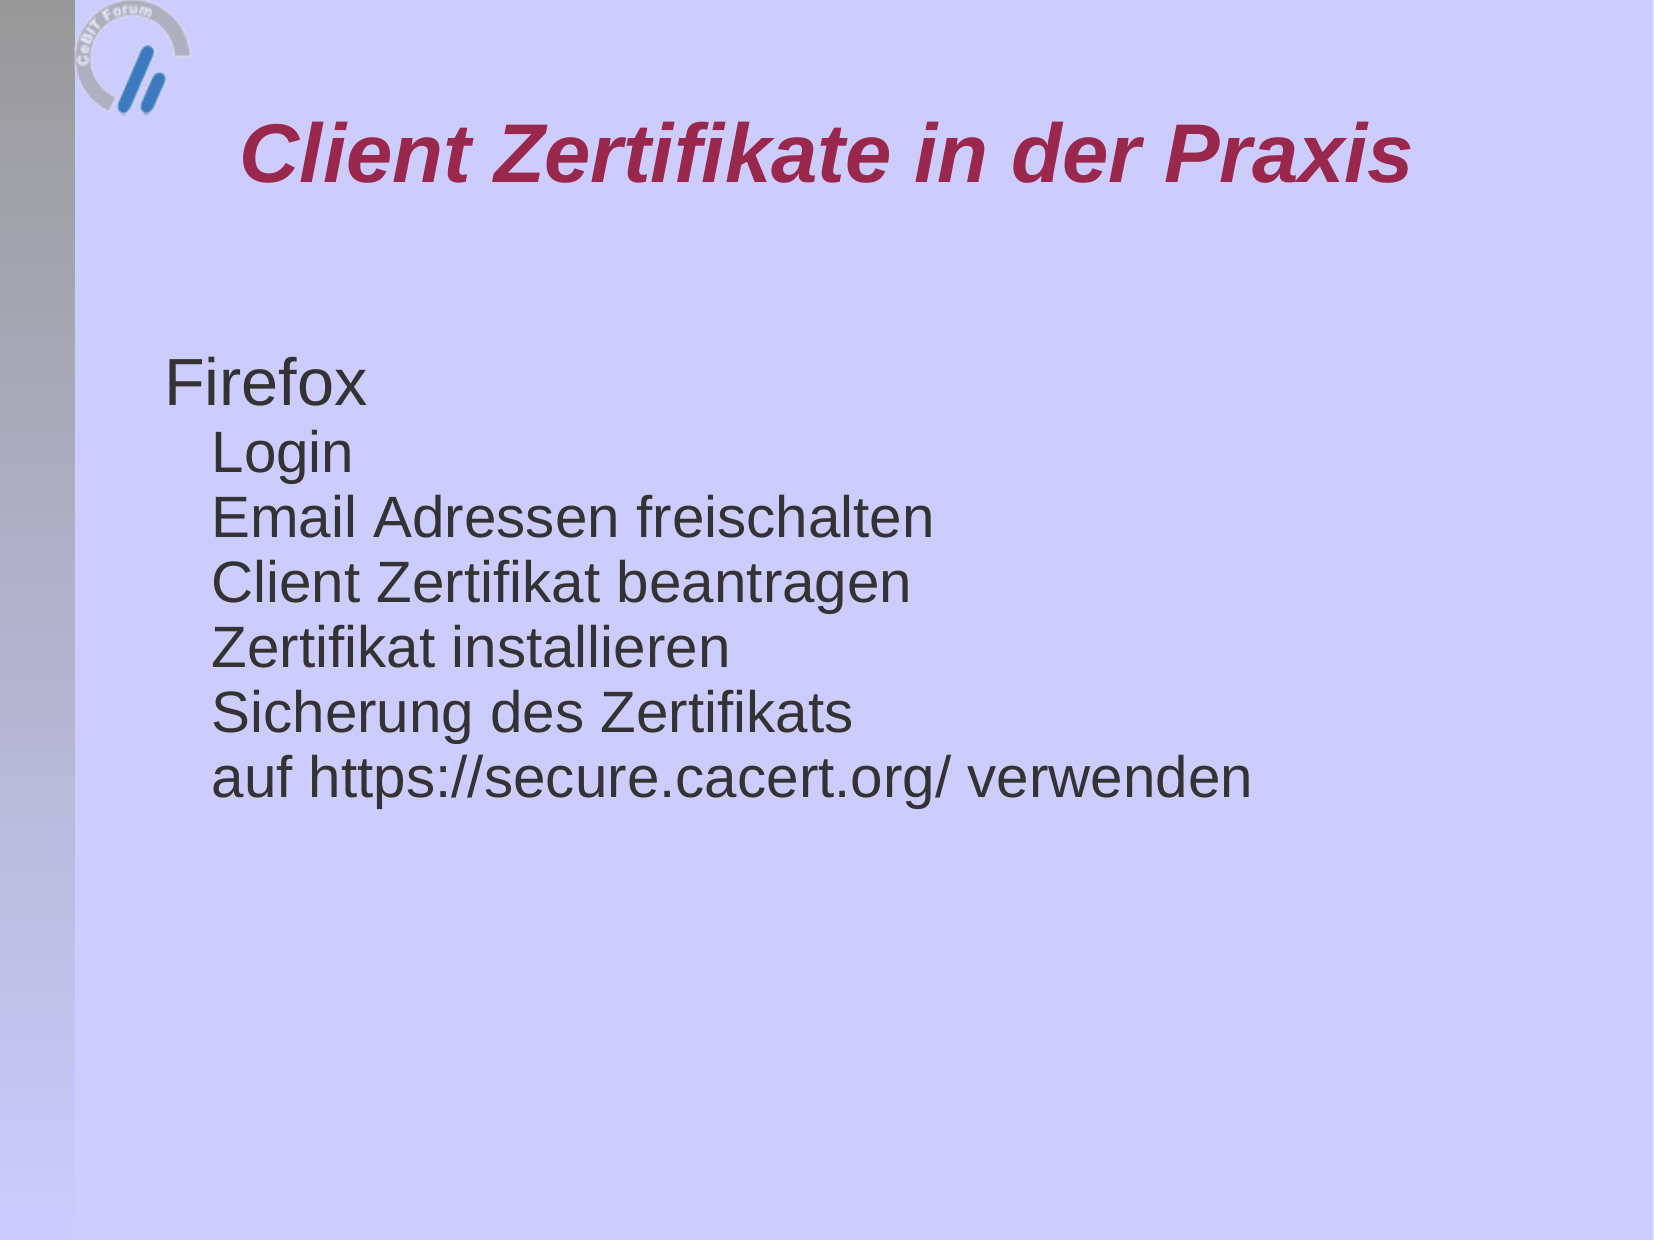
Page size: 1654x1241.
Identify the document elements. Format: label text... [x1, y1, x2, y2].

list Firefox Login Email Adressen freischalten Client Zertifikat beantragen Zertifikat installieren Sicherung des Zertifikats auf https://secure.cacert.org/ verwenden [152, 344, 1534, 1127]
title Client Zertifikate in der Praxis [121, 49, 1534, 257]
